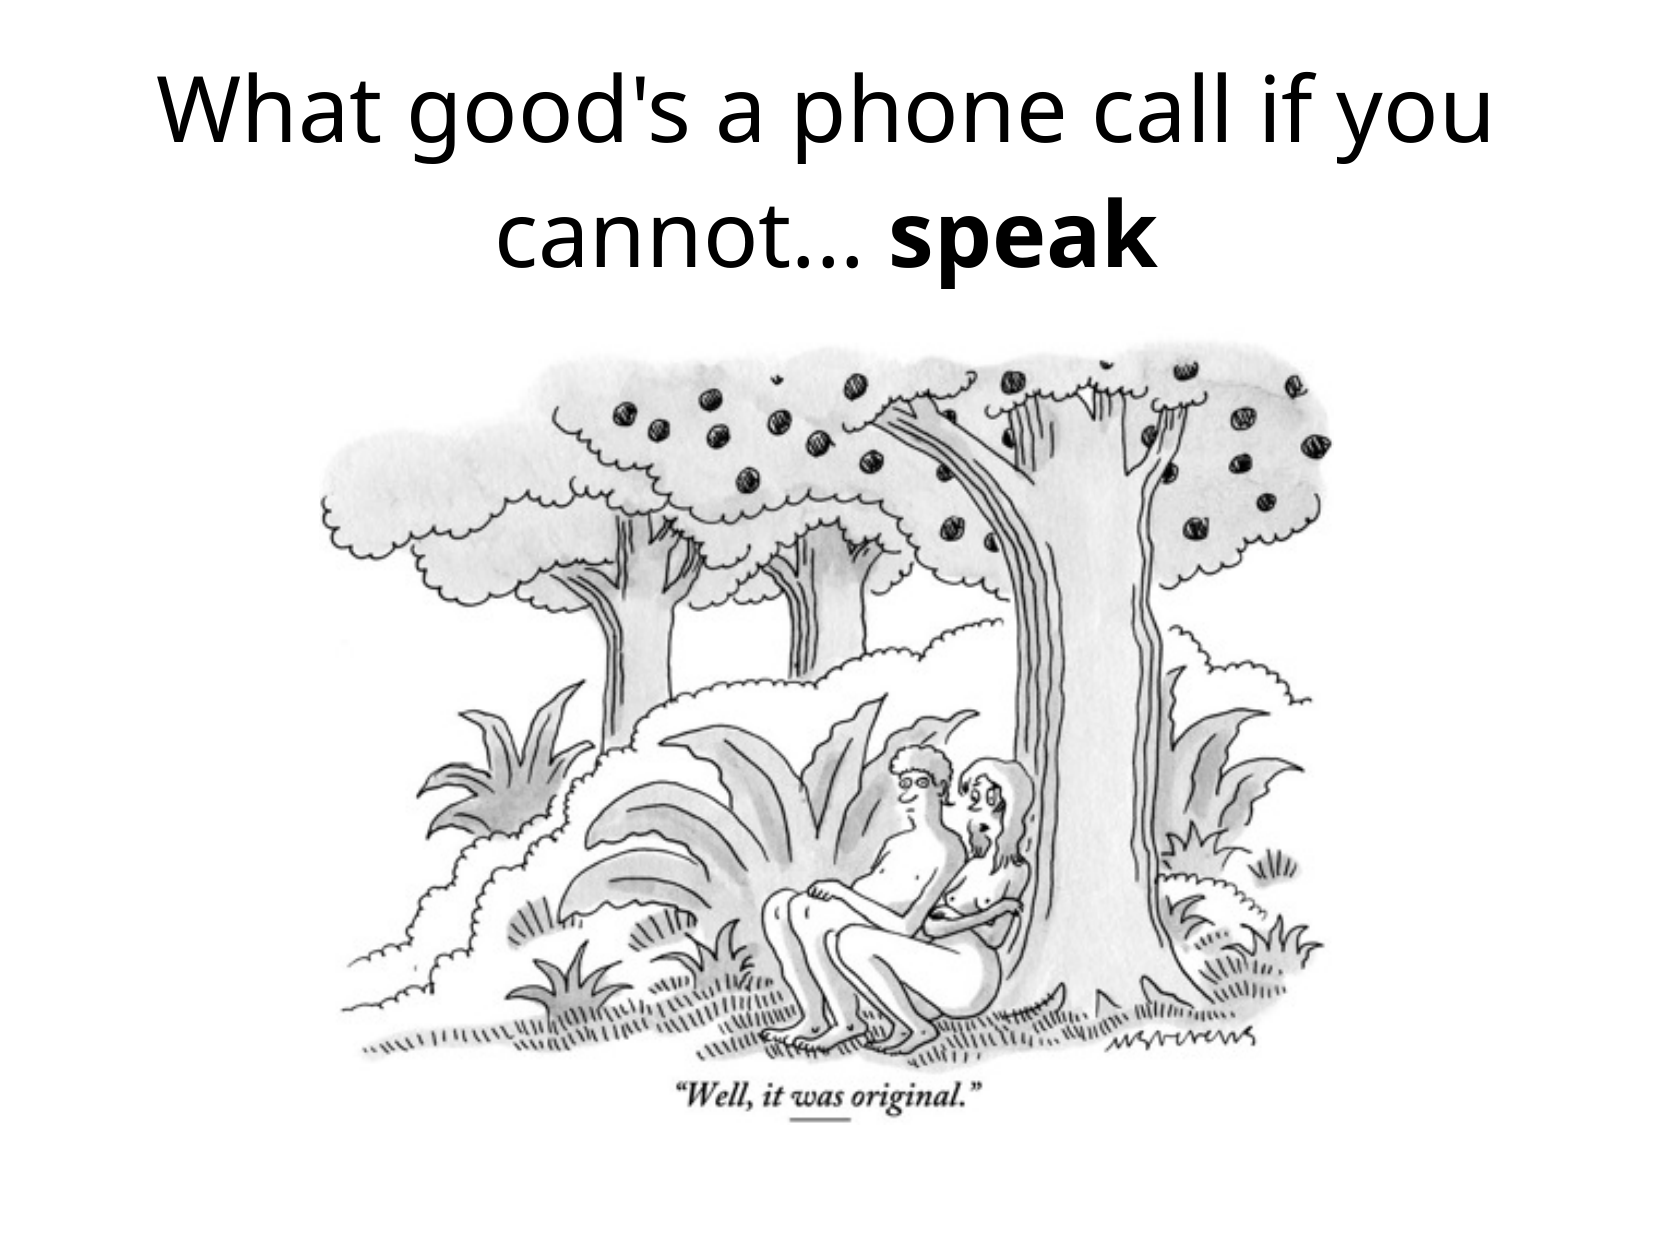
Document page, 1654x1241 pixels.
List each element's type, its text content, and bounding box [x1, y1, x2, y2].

picture [319, 326, 1334, 1126]
title What good's a phone call if you cannot... speak [82, 49, 1571, 291]
